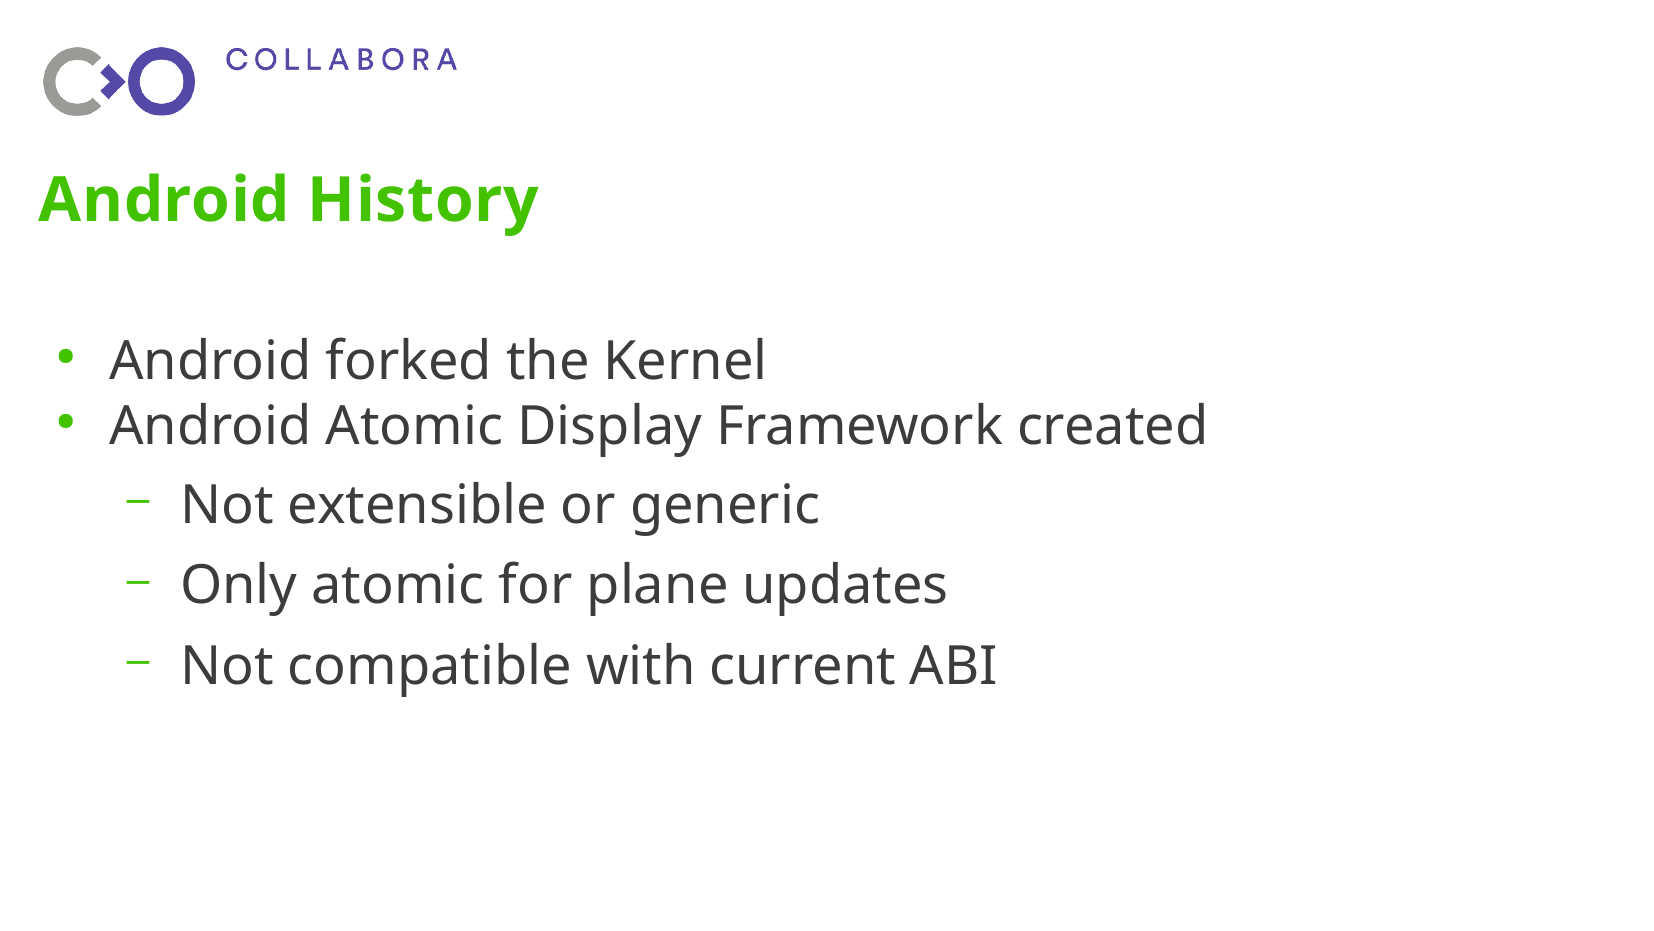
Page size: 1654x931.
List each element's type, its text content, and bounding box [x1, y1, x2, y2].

list Android forked the Kernel Android Atomic Display Framework created Not extensible or generic Only atomic for plane updates Not compatible with current ABI [38, 325, 1614, 581]
title Android History [38, 159, 1614, 216]
picture [43, 47, 457, 116]
